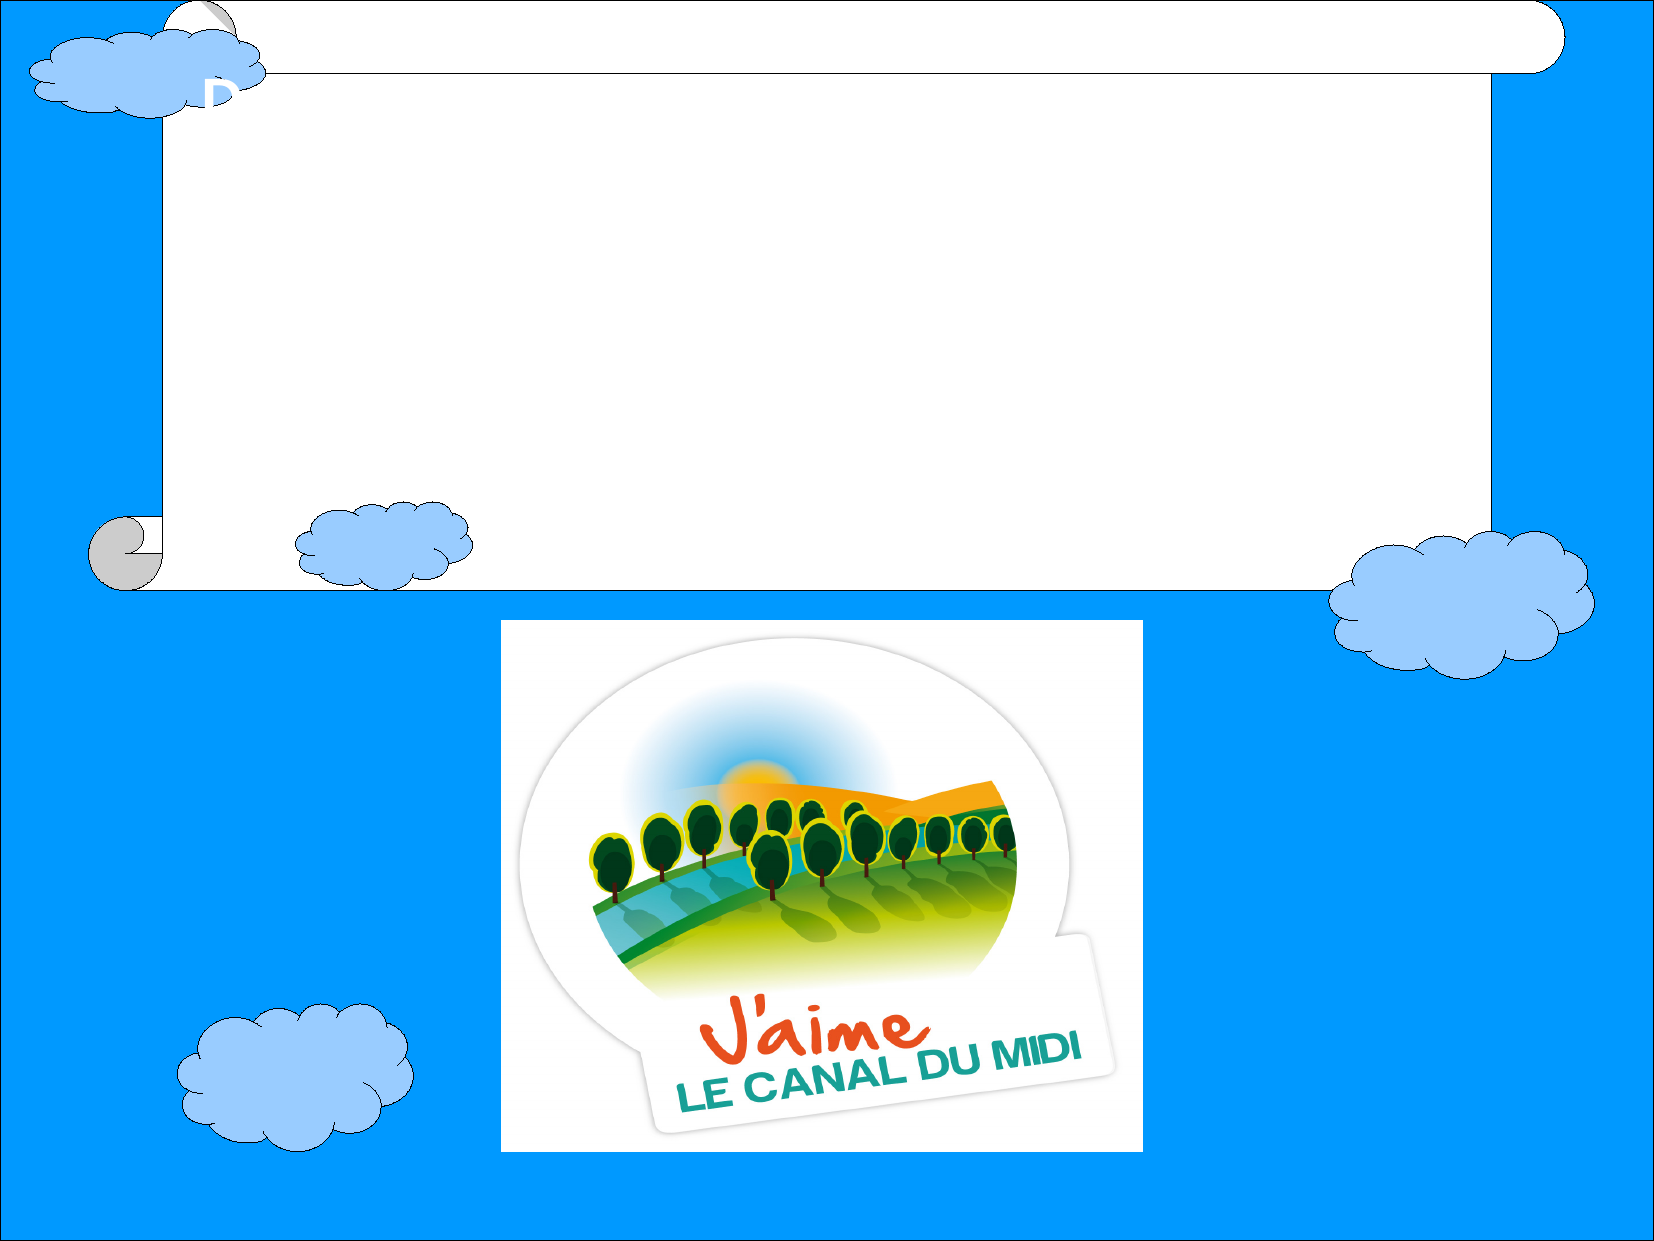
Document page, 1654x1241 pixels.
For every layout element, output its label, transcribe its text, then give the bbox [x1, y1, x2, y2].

text_box [0, 0, 1654, 1241]
text_box Der Canal du Midi ist ein Kanal in Frankreich. Er ist zwischen der Garonne und dem Meer. Ursprünglich genannt 'Canal Royal in Langedoc. Der Canal du Midi ist im Süden Frankreichs Im Departemant Hérault, Aude und die Haute Garonne. Er ist 241 km lang. [147, 59, 1506, 606]
picture [501, 620, 1143, 1152]
